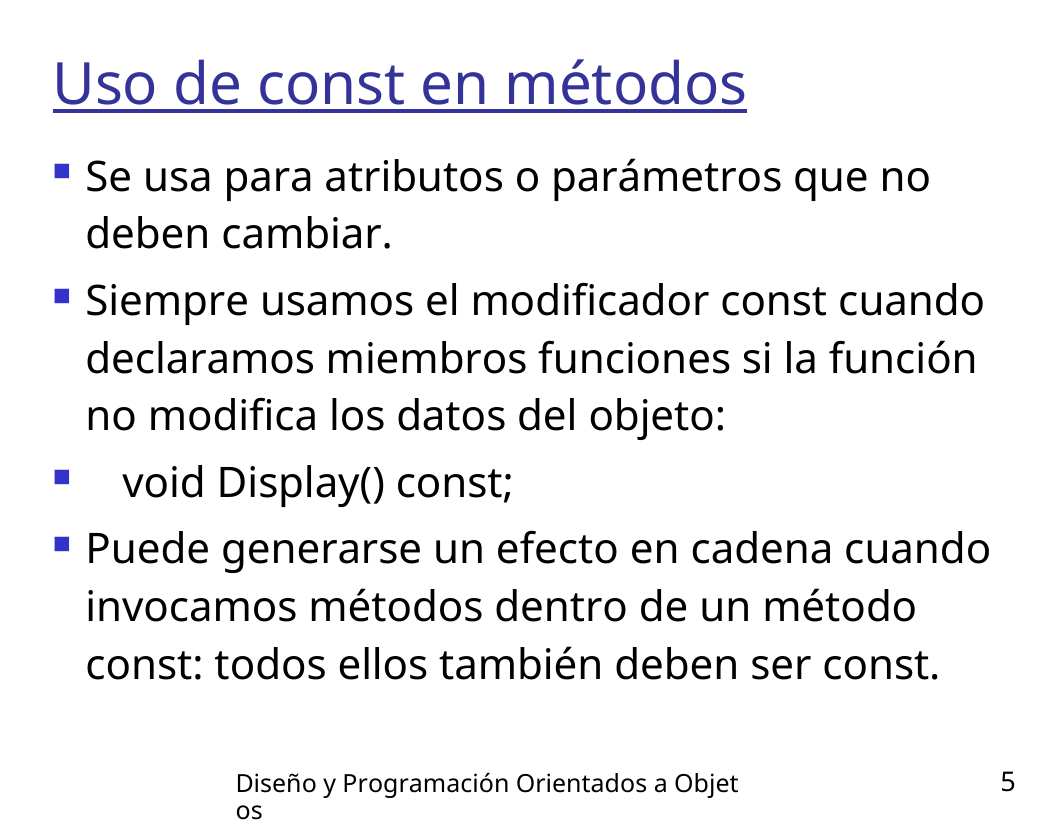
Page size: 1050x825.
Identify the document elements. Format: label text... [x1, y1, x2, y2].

list Se usa para atributos o parámetros que no deben cambiar. Siempre usamos el modificador const cuando declaramos miembros funciones si la función no modifica los datos del objeto: void Display() const; Puede generarse un efecto en cadena cuando invocamos métodos dentro de un método const: todos ellos también deben ser const. [37, 138, 1023, 751]
title Uso de const en métodos [37, 19, 1026, 129]
